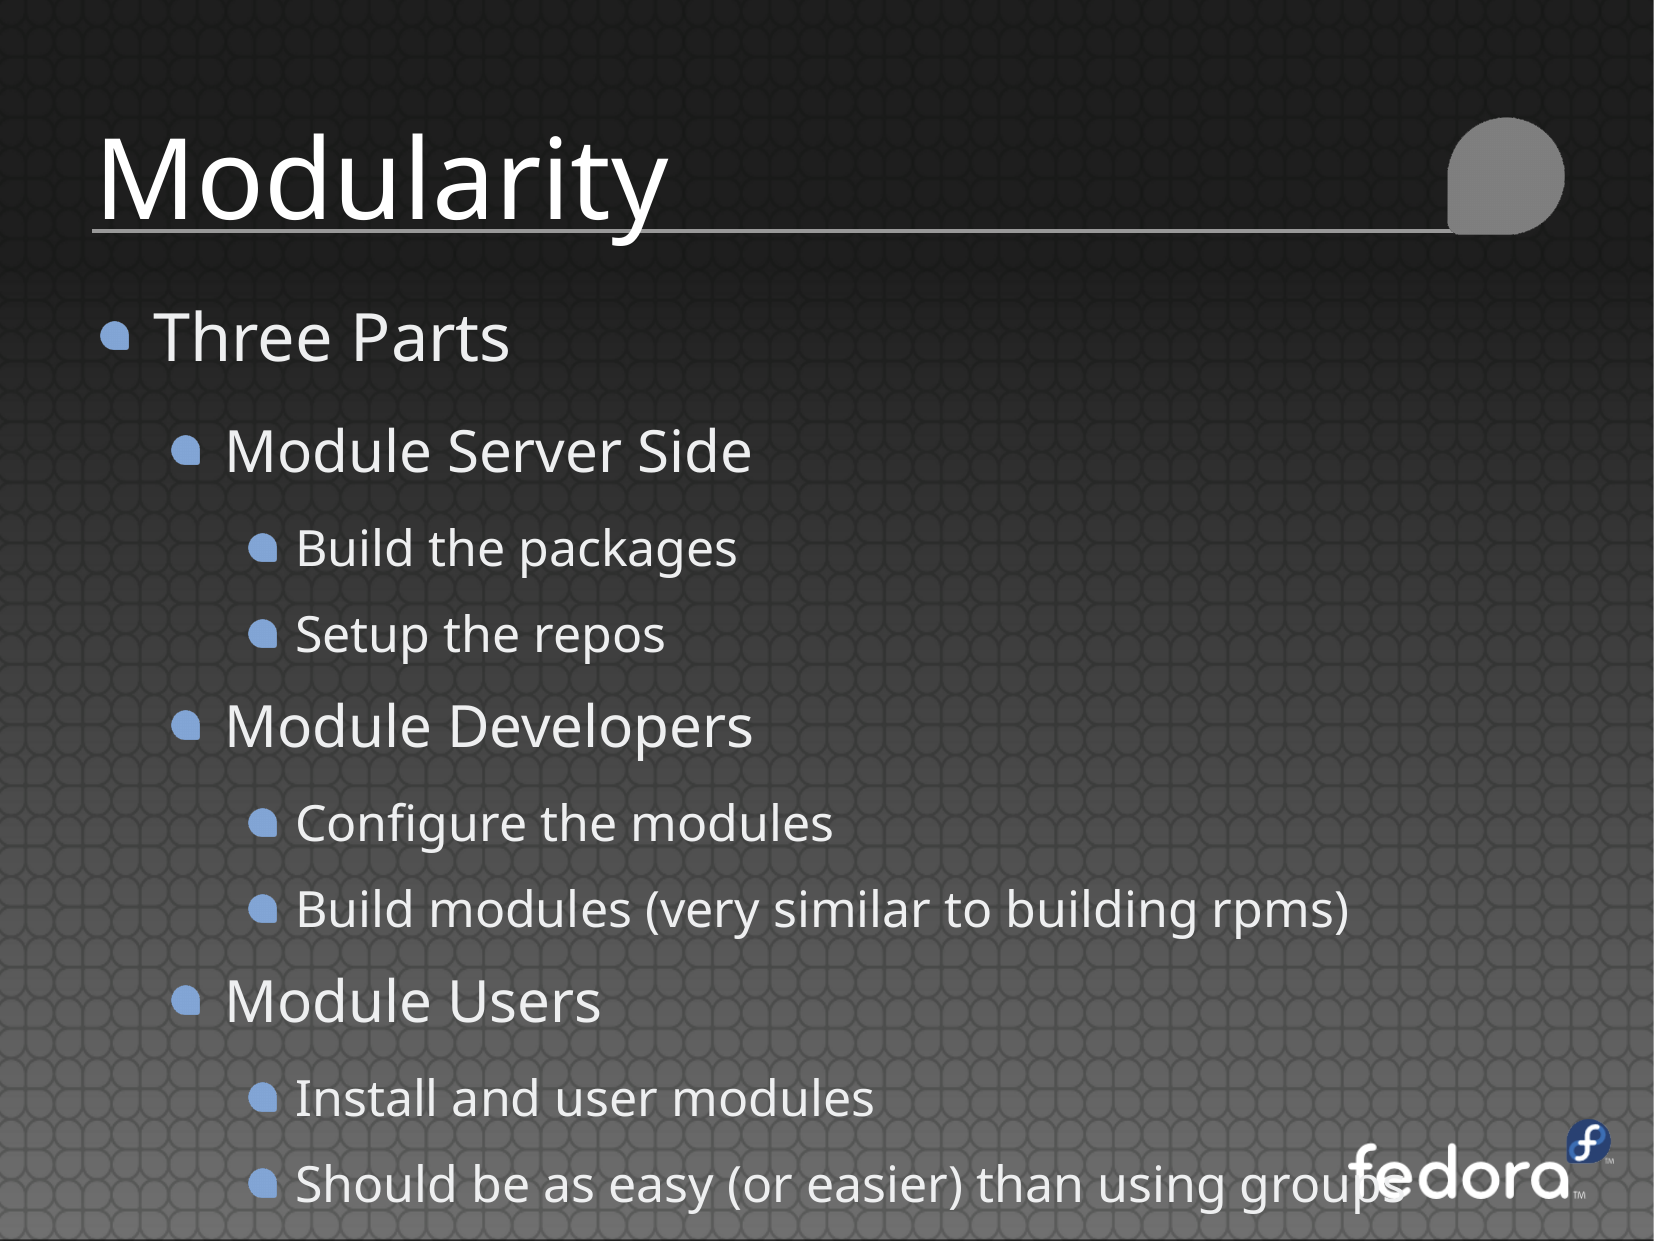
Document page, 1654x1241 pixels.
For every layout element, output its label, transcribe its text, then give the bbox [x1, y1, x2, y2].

title Modularity [94, 100, 1426, 251]
picture [0, 0, 1654, 1241]
list Three Parts Module Server Side Build the packages Setup the repos Module Developers Configure the modules Build modules (very similar to building rpms) Module Users Install and user modules Should be as easy (or easier) than using groups [82, 290, 1571, 1107]
